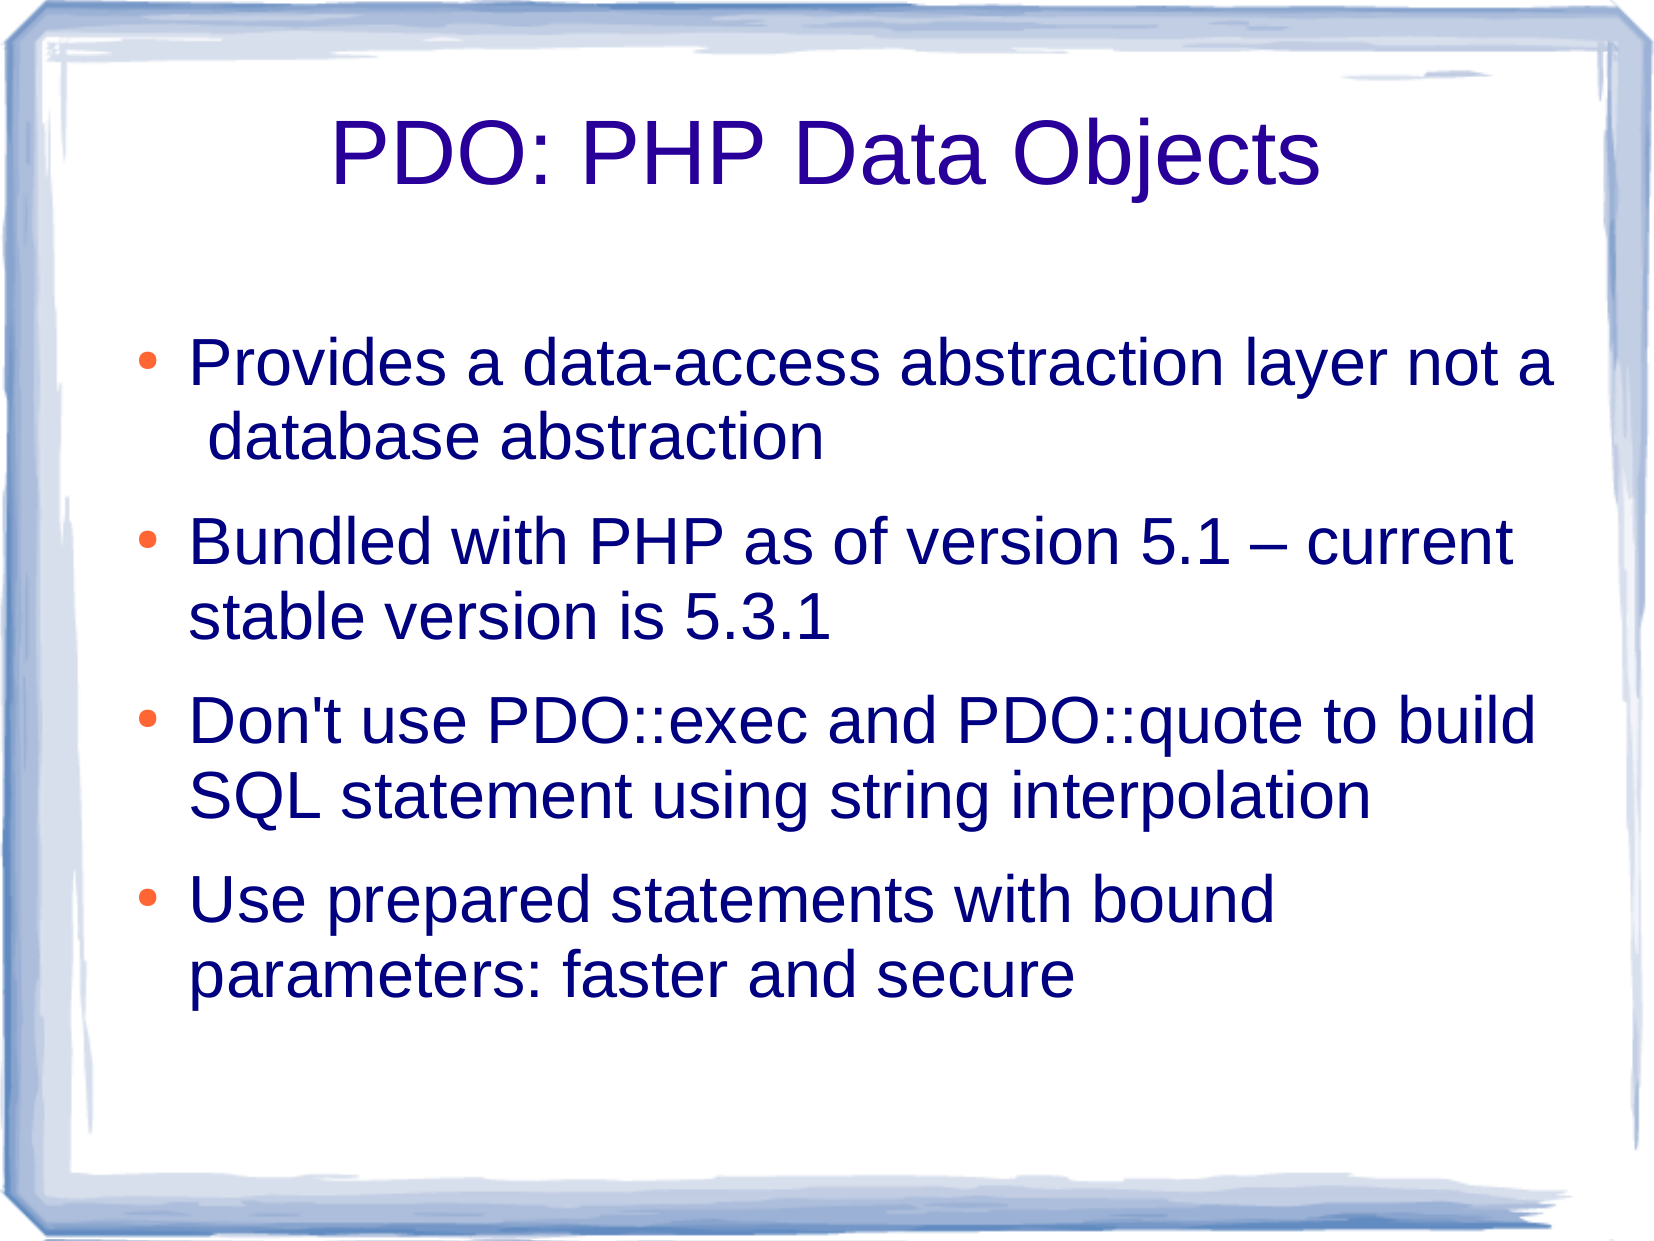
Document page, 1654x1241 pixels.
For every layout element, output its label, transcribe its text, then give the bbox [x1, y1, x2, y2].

list Provides a data-access abstraction layer not a database abstraction Bundled with PHP as of version 5.1 – current stable version is 5.3.1 Don't use PDO::exec and PDO::quote to build SQL statement using string interpolation Use prepared statements with bound parameters: faster and secure [118, 324, 1571, 1144]
picture [0, 0, 1654, 1241]
title PDO: PHP Data Objects [82, 49, 1571, 257]
